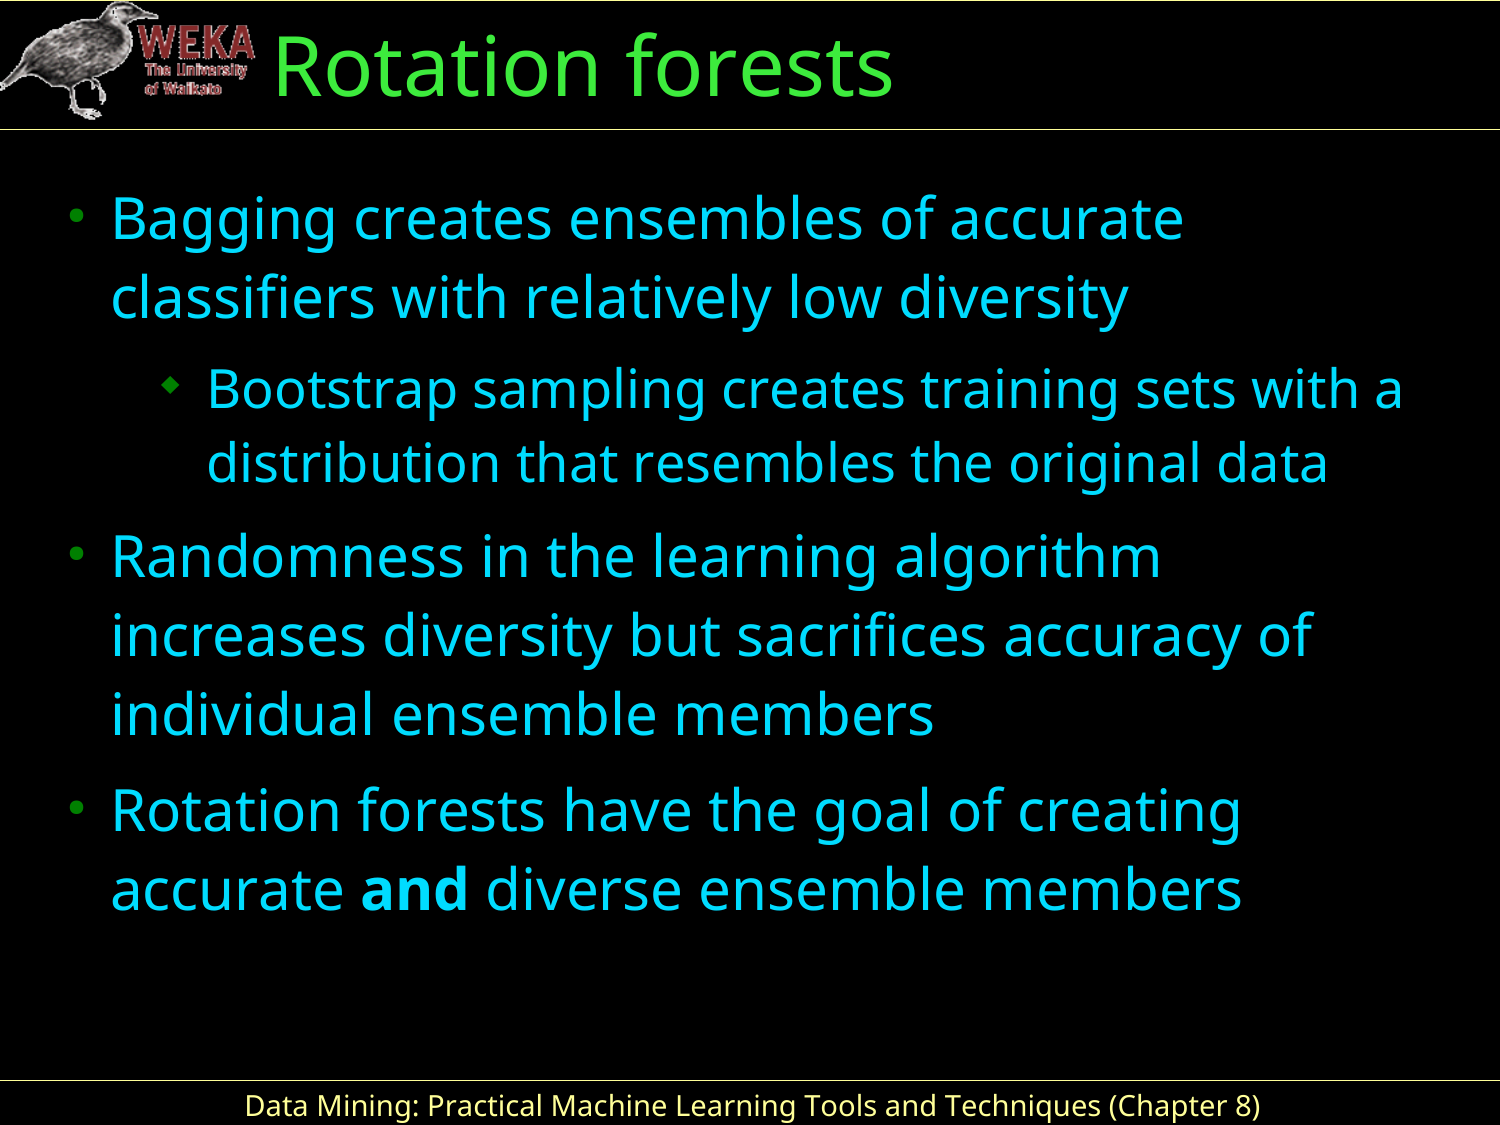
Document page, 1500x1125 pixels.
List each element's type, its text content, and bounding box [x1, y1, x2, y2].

list Bagging creates ensembles of accurate classifiers with relatively low diversity Bootstrap sampling creates training sets with a distribution that resembles the original data Randomness in the learning algorithm increases diversity but sacrifices accuracy of individual ensemble members Rotation forests have the goal of creating accurate and diverse ensemble members [67, 177, 1418, 1093]
title Rotation forests [263, 0, 1500, 159]
picture [0, 1, 263, 129]
